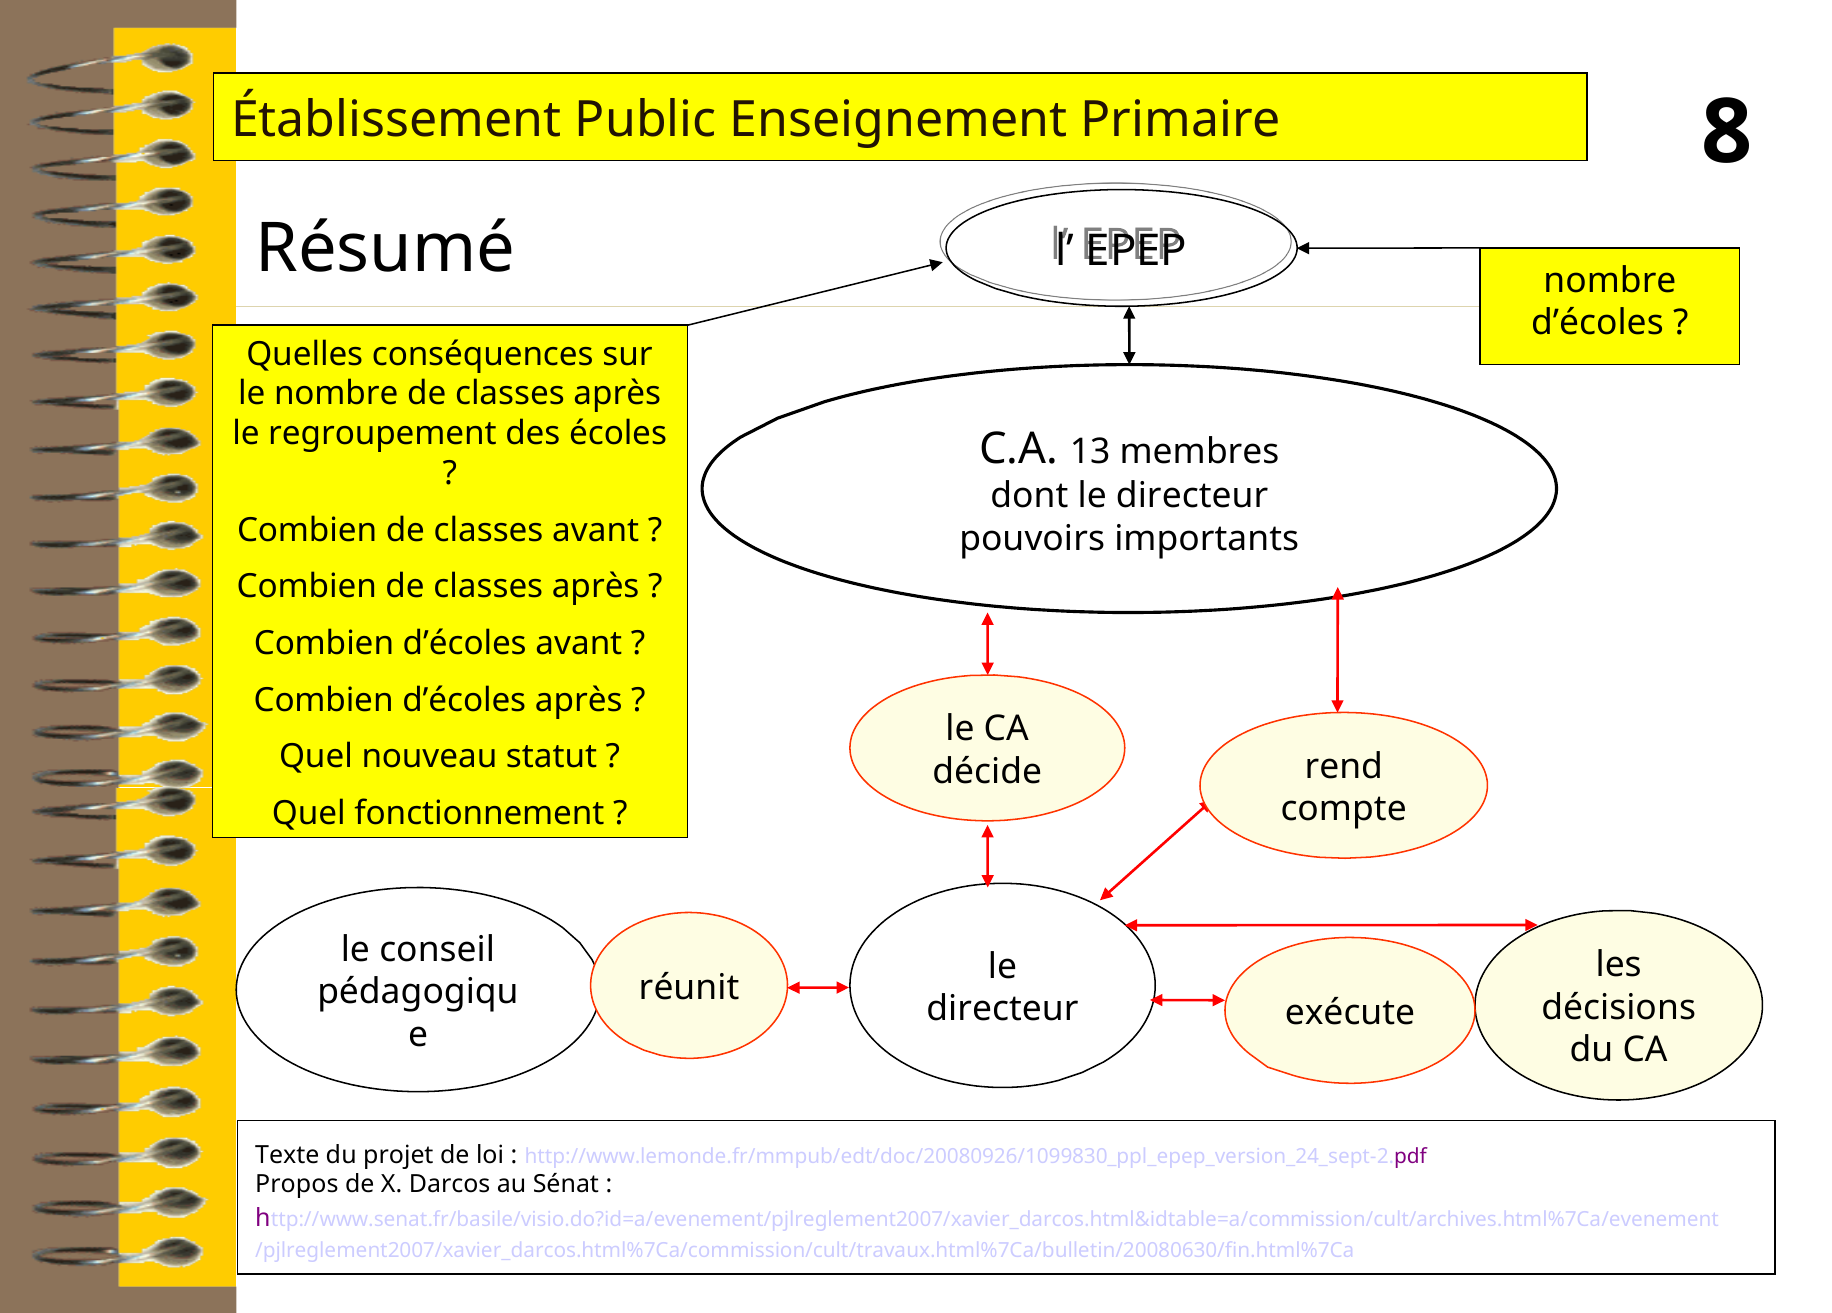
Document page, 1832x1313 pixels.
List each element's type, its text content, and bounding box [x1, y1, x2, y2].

text_box réunit [590, 912, 788, 1059]
text_box le CA décide [849, 675, 1125, 821]
text_box nombre d’écoles ? [1480, 247, 1740, 365]
text_box Quelles conséquences sur le nombre de classes après le regroupement des écoles ? Combien de classes avant ? Combien de classes après ? Combien d’écoles avant ? Combien d’écoles après ? Quel nouveau statut ? Quel fonctionnement ? [212, 324, 688, 838]
text_box exécute [1224, 937, 1476, 1084]
text_box Texte du projet de loi : http://www.lemonde.fr/mmpub/edt/doc/20080926/1099830_ppl_epep_version_24_sept-2.pdf Propos de X. Darcos au Sénat : http://www.senat.fr/basile/visio.do?id=a/evenement/pjlreglement2007/xavier_darcos.html&idtable=a/commission/cult/archives.html%7Ca/evenement/pjlreglement2007/xavier_darcos.html%7Ca/commission/cult/travaux.html%7Ca/bulletin/20080630/fin.html%7Ca [237, 1120, 1776, 1274]
text_box C.A. 13 membres dont le directeur pouvoirs importants [702, 364, 1557, 613]
text_box rend compte [1200, 712, 1488, 859]
text_box l’ EPEP [946, 189, 1298, 307]
title Établissement Public Enseignement Primaire [213, 72, 1587, 161]
list Résumé [237, 189, 611, 292]
picture [0, 0, 237, 1313]
text_box le conseil pédagogique [236, 887, 596, 1092]
text_box le directeur [849, 883, 1156, 1088]
text_box les décisions du CA [1475, 910, 1763, 1101]
